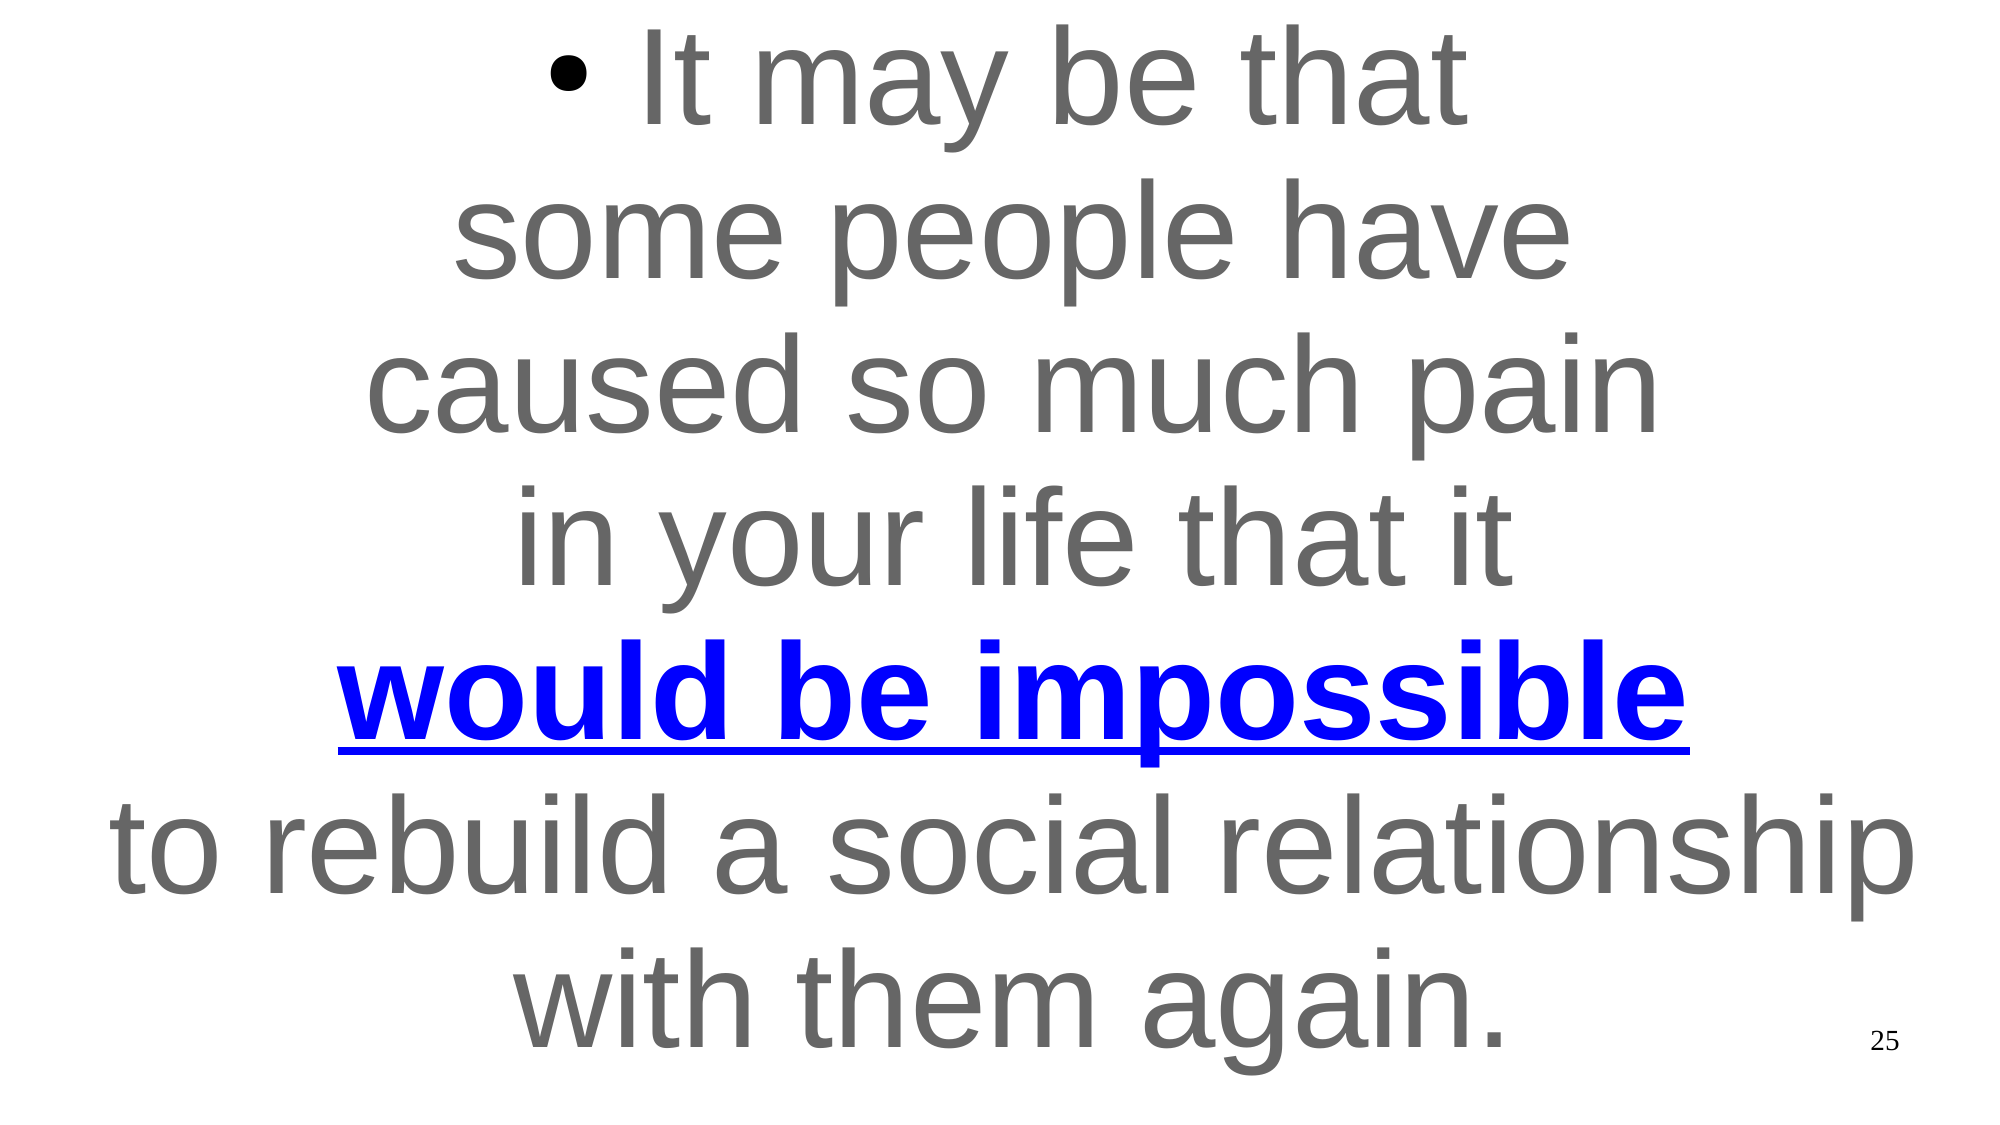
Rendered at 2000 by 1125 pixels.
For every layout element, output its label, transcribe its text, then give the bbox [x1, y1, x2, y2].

list It may be that some people have caused so much pain in your life that it would be impossible to rebuild a social relationship with them again. [0, 0, 1996, 1123]
